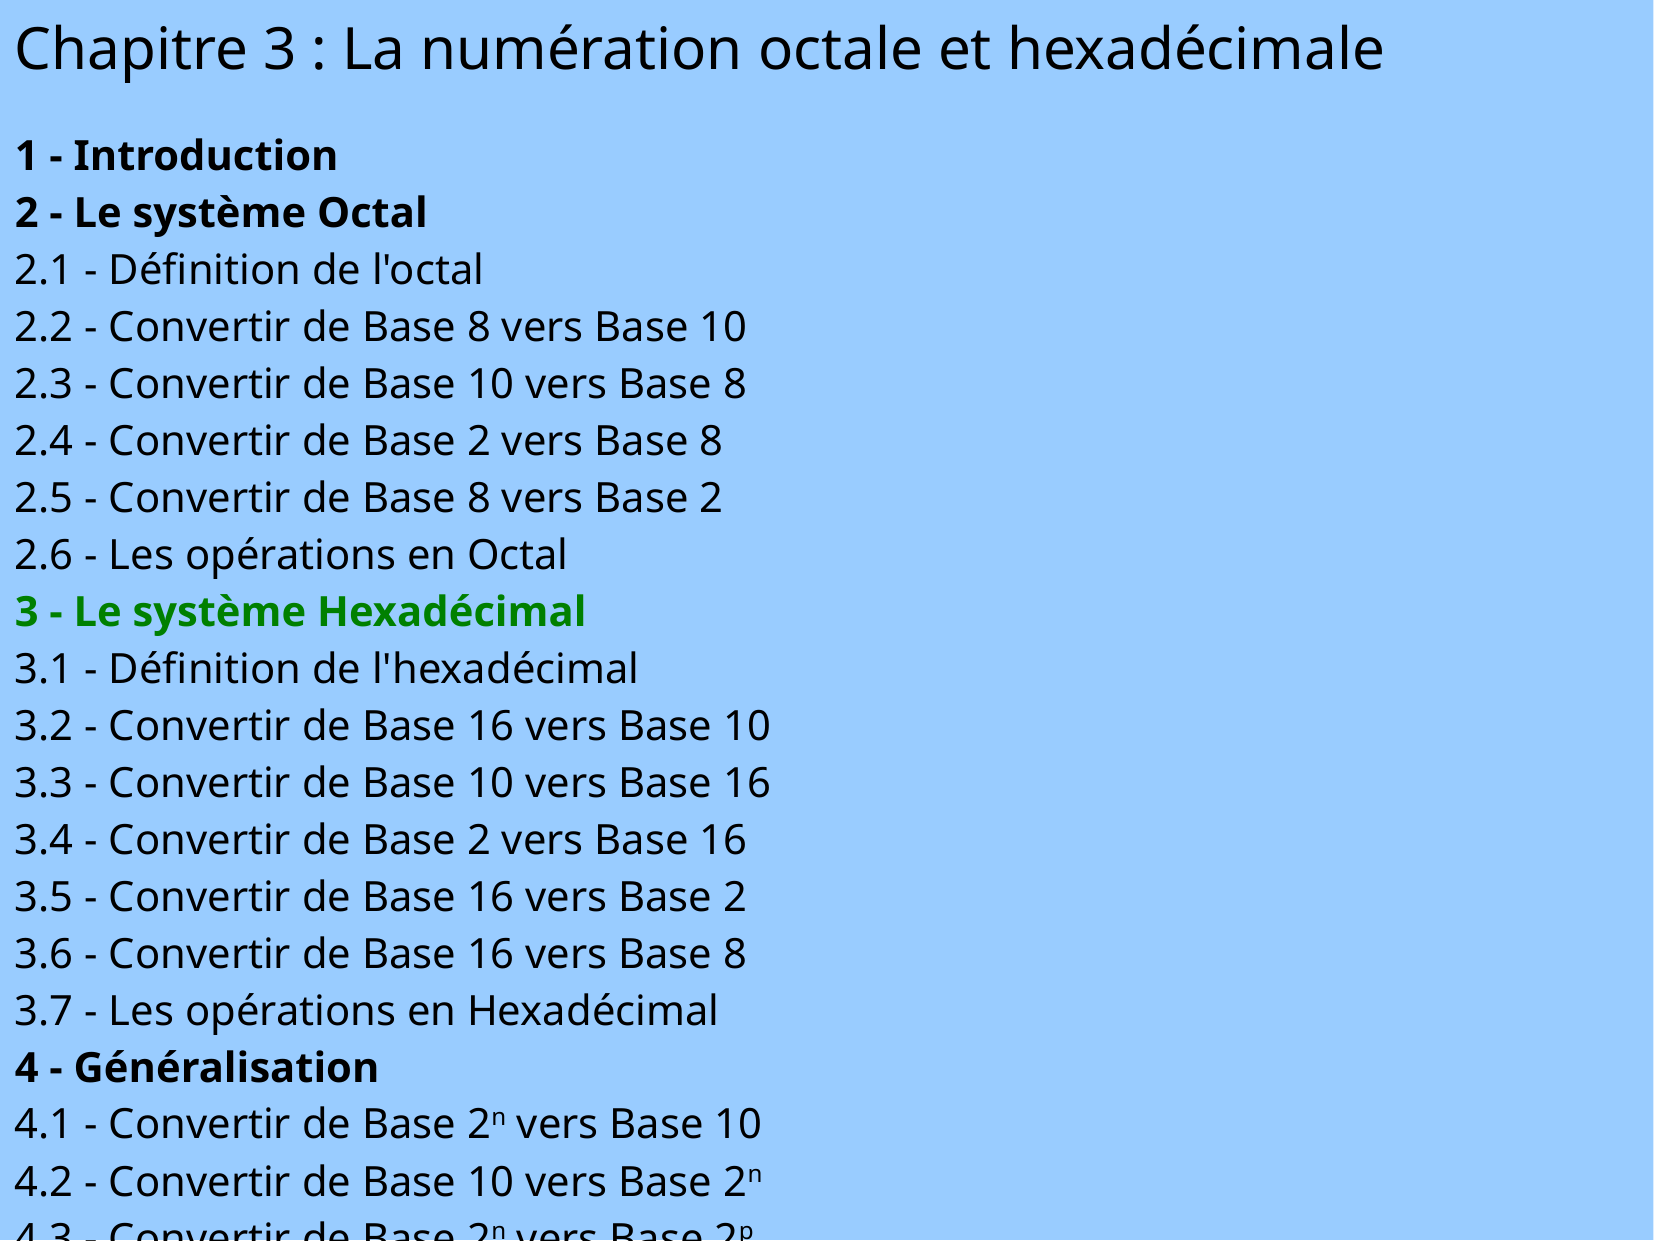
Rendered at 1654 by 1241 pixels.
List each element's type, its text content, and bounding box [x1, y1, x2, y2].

text_box 1 - Introduction 2 - Le système Octal 2.1 - Définition de l'octal 2.2 - Convertir de Base 8 vers Base 10 2.3 - Convertir de Base 10 vers Base 8 2.4 - Convertir de Base 2 vers Base 8 2.5 - Convertir de Base 8 vers Base 2 2.6 - Les opérations en Octal 3 - Le système Hexadécimal 3.1 - Définition de l'hexadécimal 3.2 - Convertir de Base 16 vers Base 10 3.3 - Convertir de Base 10 vers Base 16 3.4 - Convertir de Base 2 vers Base 16 3.5 - Convertir de Base 16 vers Base 2 3.6 - Convertir de Base 16 vers Base 8 3.7 - Les opérations en Hexadécimal 4 - Généralisation 4.1 - Convertir de Base 2n vers Base 10 4.2 - Convertir de Base 10 vers Base 2n 4.3 - Convertir de Base 2n vers Base 2p [0, 118, 1093, 1143]
text_box Chapitre 3 : La numération octale et hexadécimale [0, 0, 1654, 89]
